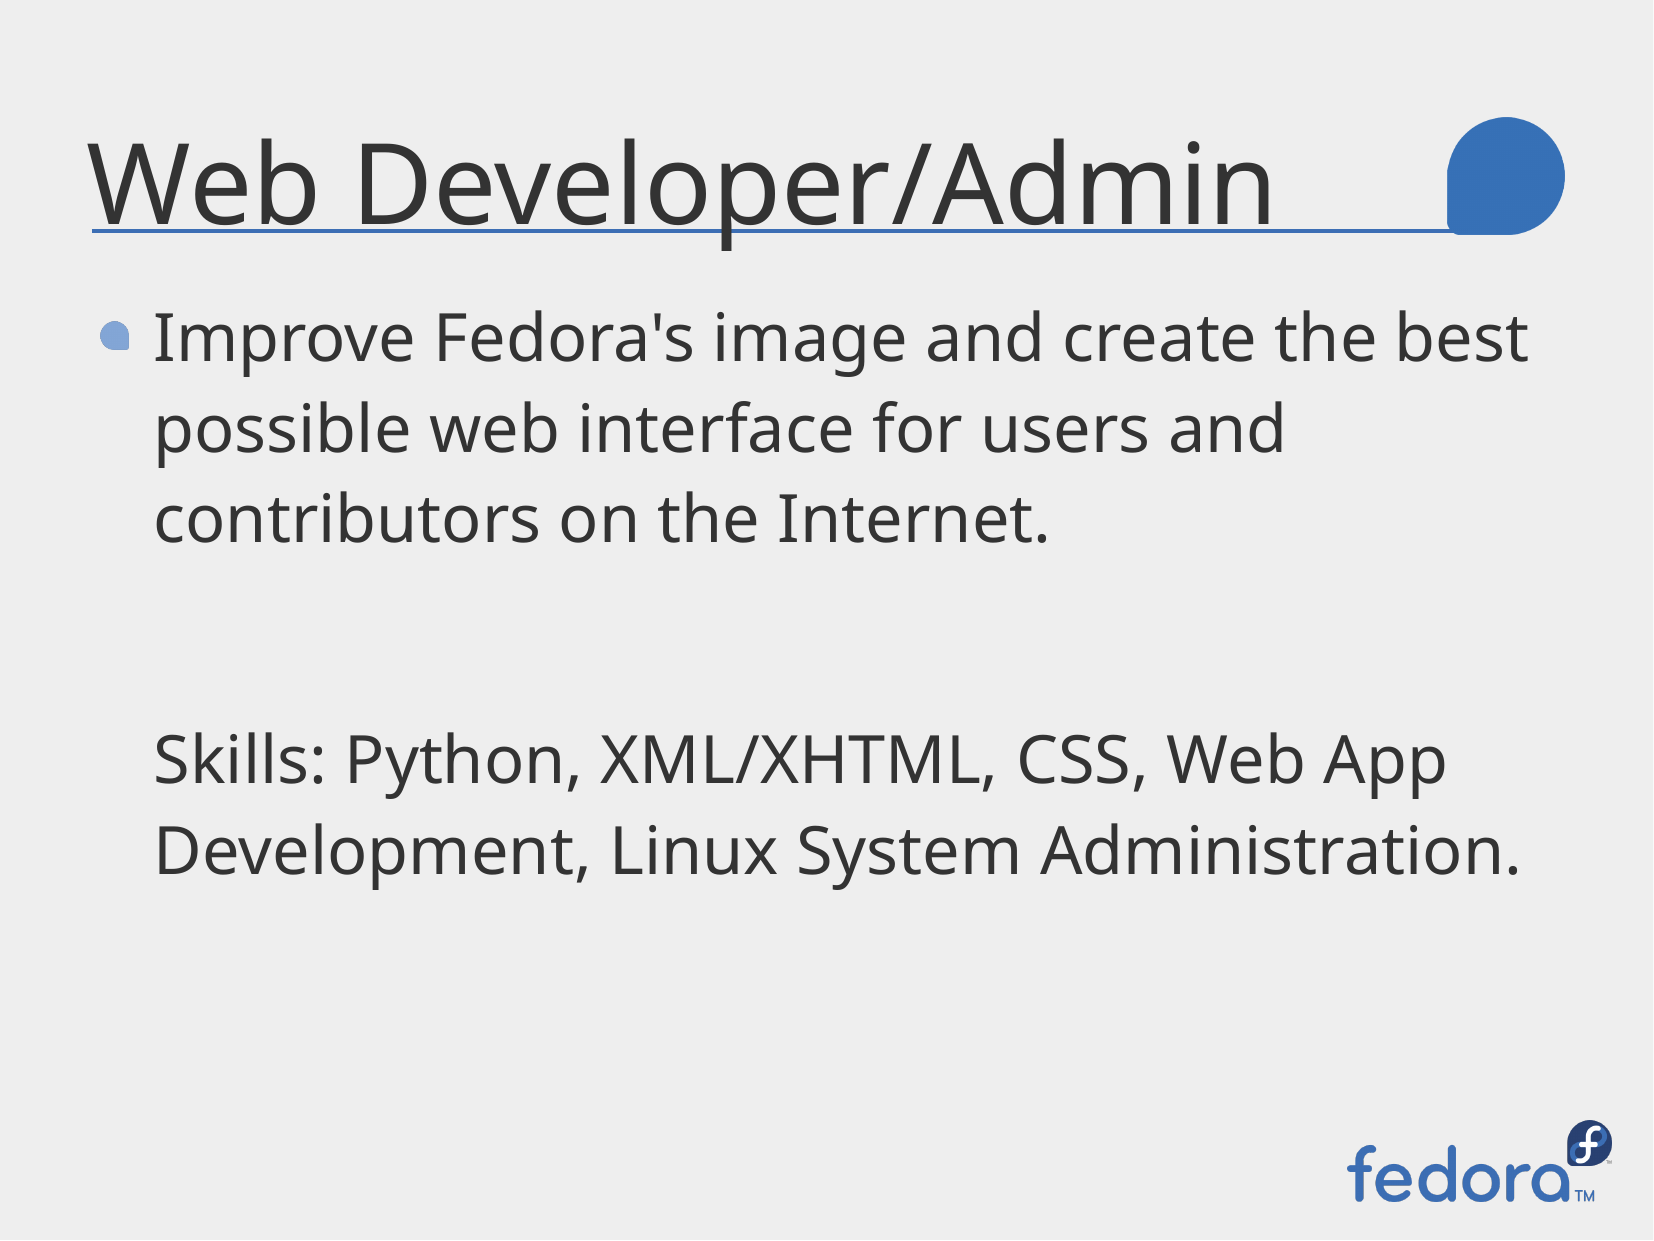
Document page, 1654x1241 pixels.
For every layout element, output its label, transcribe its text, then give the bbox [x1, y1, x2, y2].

title Web Developer/Admin [86, 111, 1575, 250]
picture [1347, 1120, 1612, 1202]
list Improve Fedora's image and create the best possible web interface for users and contributors on the Internet. Skills: Python, XML/XHTML, CSS, Web App Development, Linux System Administration. [82, 290, 1571, 1010]
